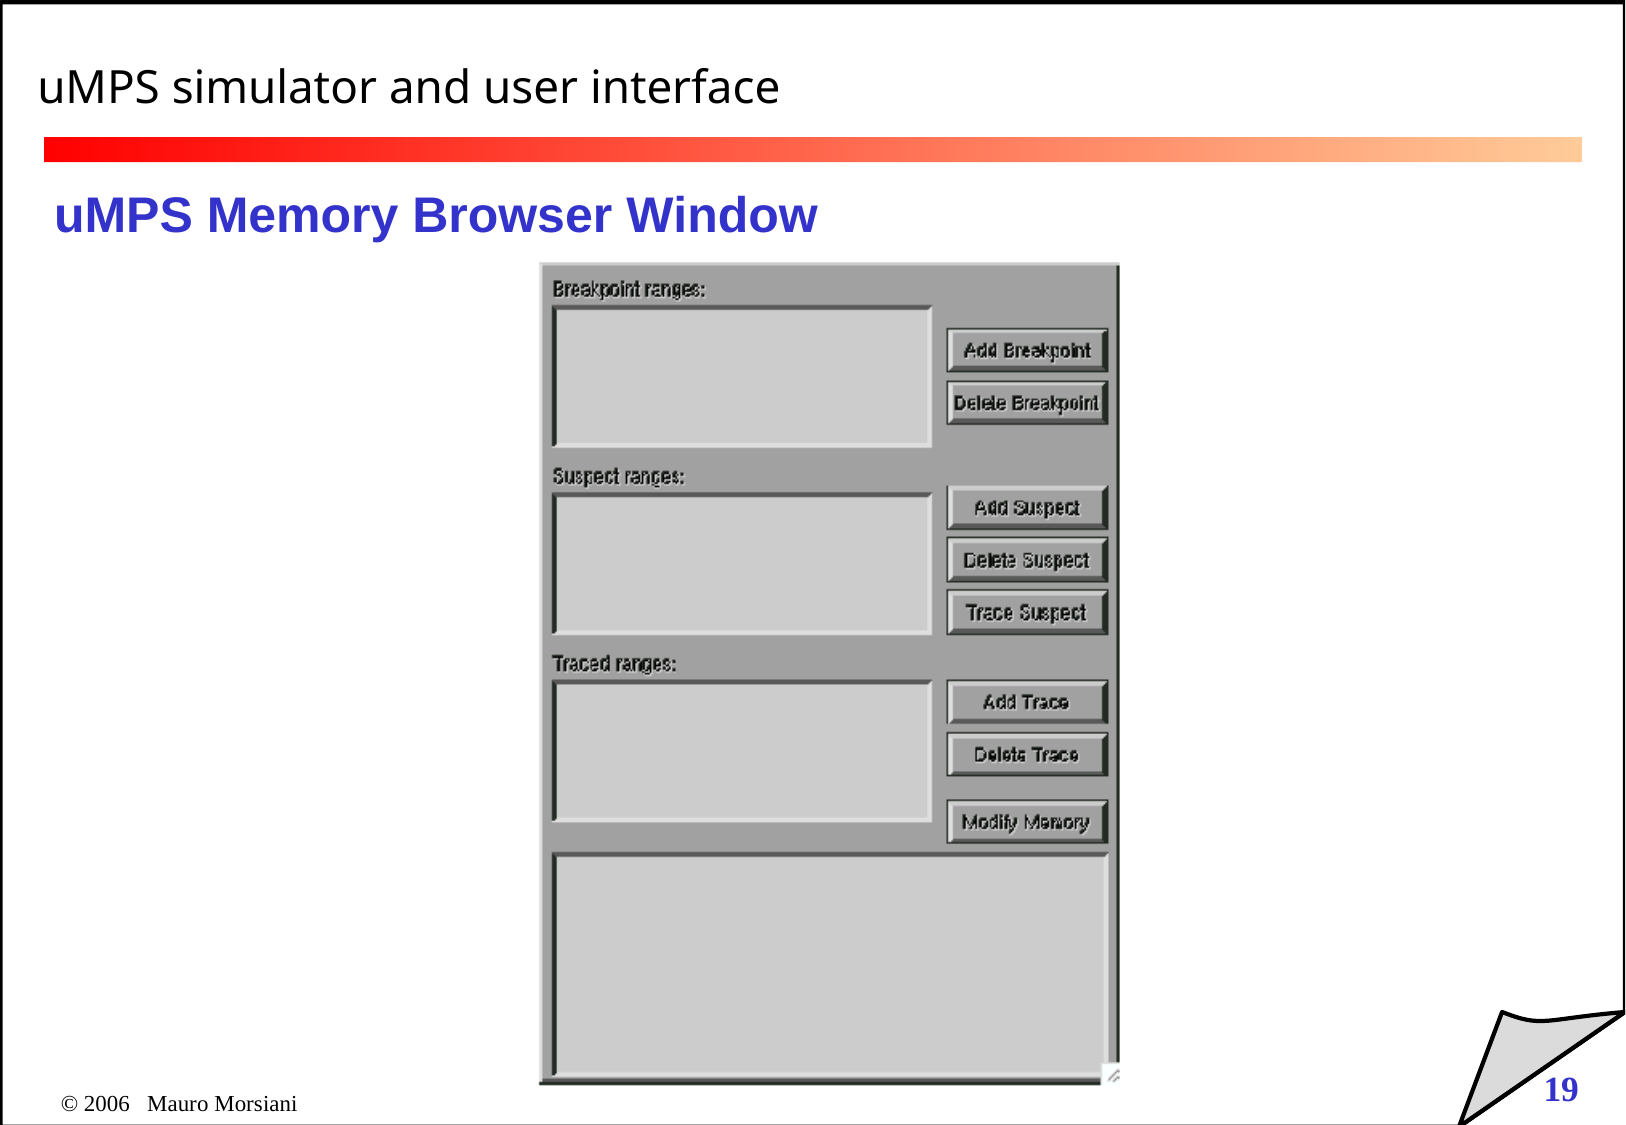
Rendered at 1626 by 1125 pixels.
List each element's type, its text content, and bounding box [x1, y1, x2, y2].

list uMPS Memory Browser Window [54, 187, 1557, 492]
picture [533, 492, 1128, 1097]
title uMPS simulator and user interface [37, 44, 1587, 130]
